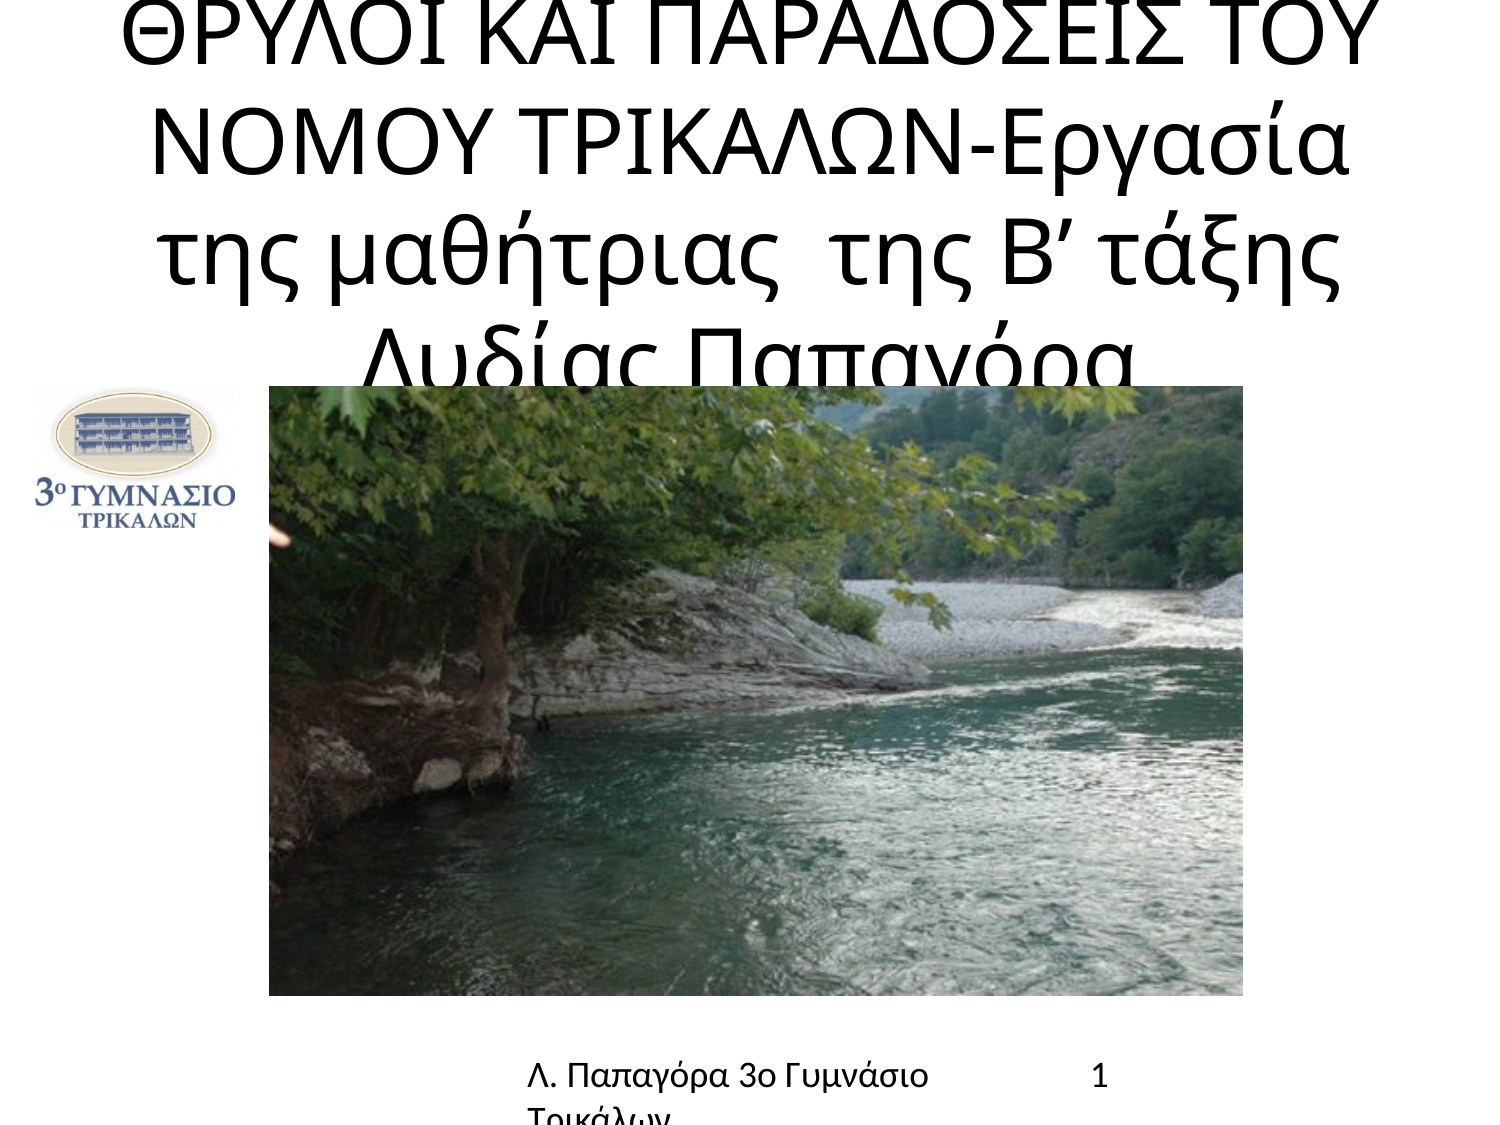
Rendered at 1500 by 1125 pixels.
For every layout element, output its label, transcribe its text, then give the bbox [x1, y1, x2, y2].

footer Λ. Παπαγόρα 3ο Γυμνάσιο Τρικάλων [512, 1042, 988, 1103]
picture [269, 386, 1243, 997]
slide_number <αριθμός> [1074, 1042, 1425, 1103]
picture [35, 386, 235, 528]
title ΘΡΥΛΟΙ ΚΑΙ ΠΑΡΑΔΟΣΕΙΣ ΤΟΥ ΝΟΜΟΥ ΤΡΙΚΑΛΩΝ-Εργασία της μαθήτριας της Β’ τάξης Λυδίας Παπαγόρα [75, 45, 1425, 340]
